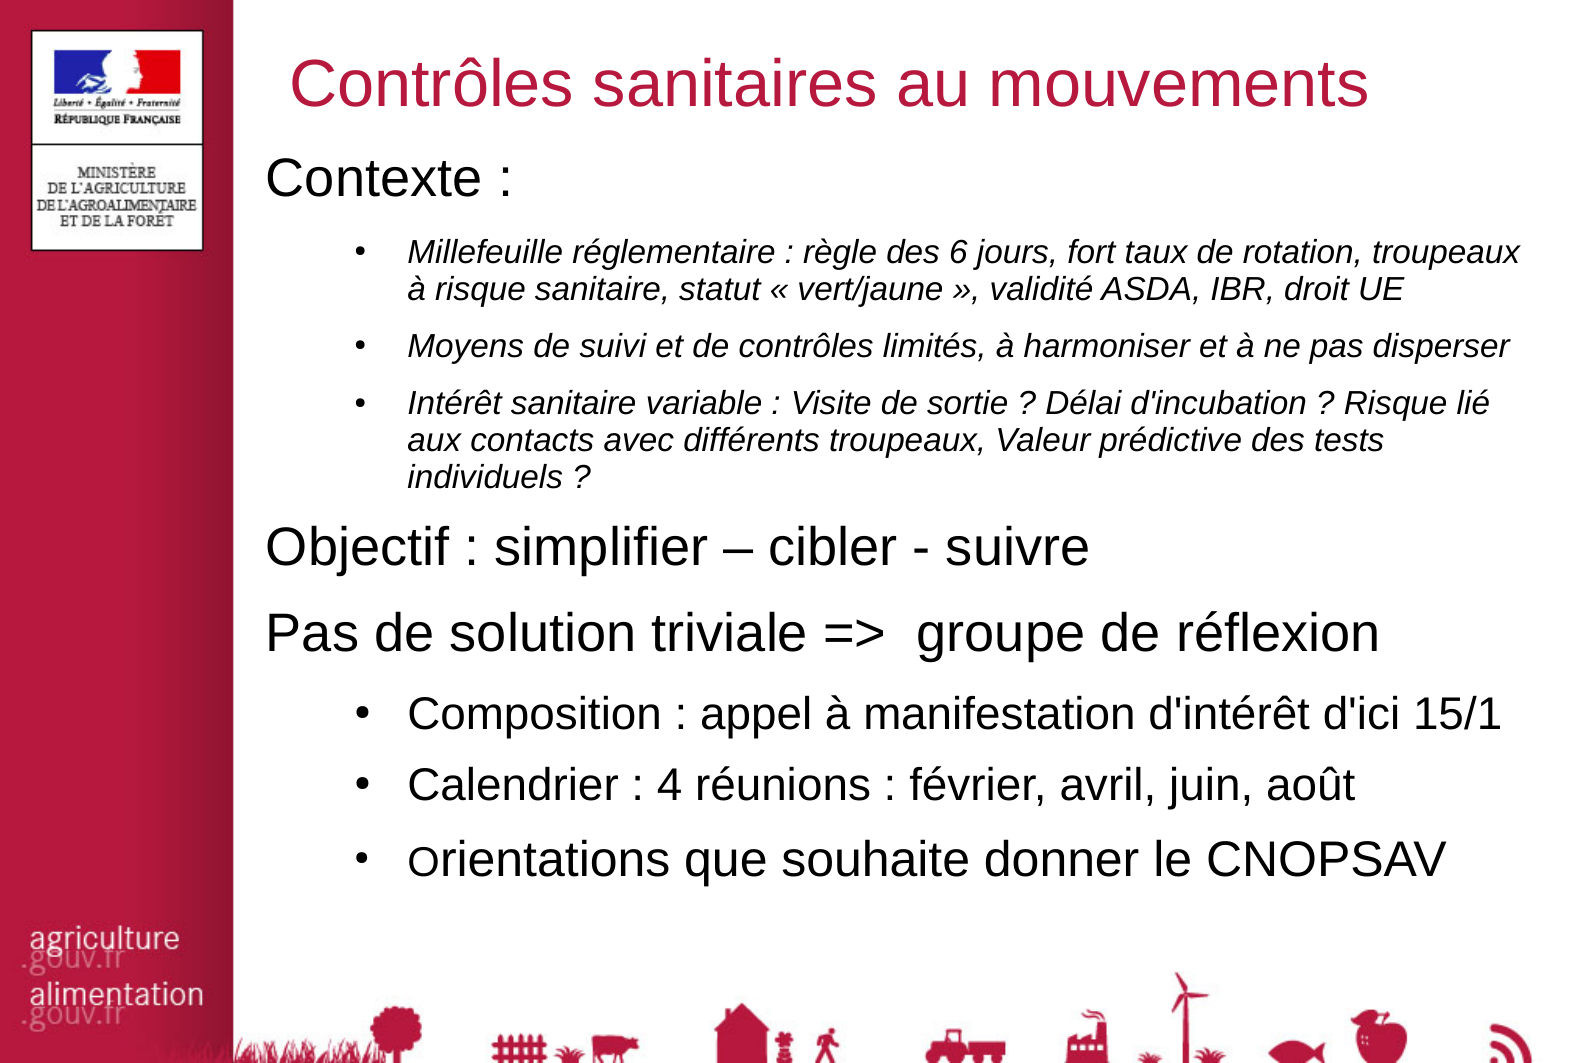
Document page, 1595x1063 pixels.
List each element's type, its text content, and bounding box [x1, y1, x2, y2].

list Contexte : Millefeuille réglementaire : règle des 6 jours, fort taux de rotation, troupeaux à risque sanitaire, statut « vert/jaune », validité ASDA, IBR, droit UE Moyens de suivi et de contrôles limités, à harmoniser et à ne pas disperser Intérêt sanitaire variable : Visite de sortie ? Délai d'incubation ? Risque lié aux contacts avec différents troupeaux, Valeur prédictive des tests individuels ? Objectif : simplifier – cibler - suivre Pas de solution triviale => groupe de réflexion Composition : appel à manifestation d'intérêt d'ici 15/1 Calendrier : 4 réunions : février, avril, juin, août Orientations que souhaite donner le CNOPSAV [265, 147, 1536, 970]
title Contrôles sanitaires au mouvements [265, 2, 1536, 147]
picture [0, 0, 1594, 1063]
